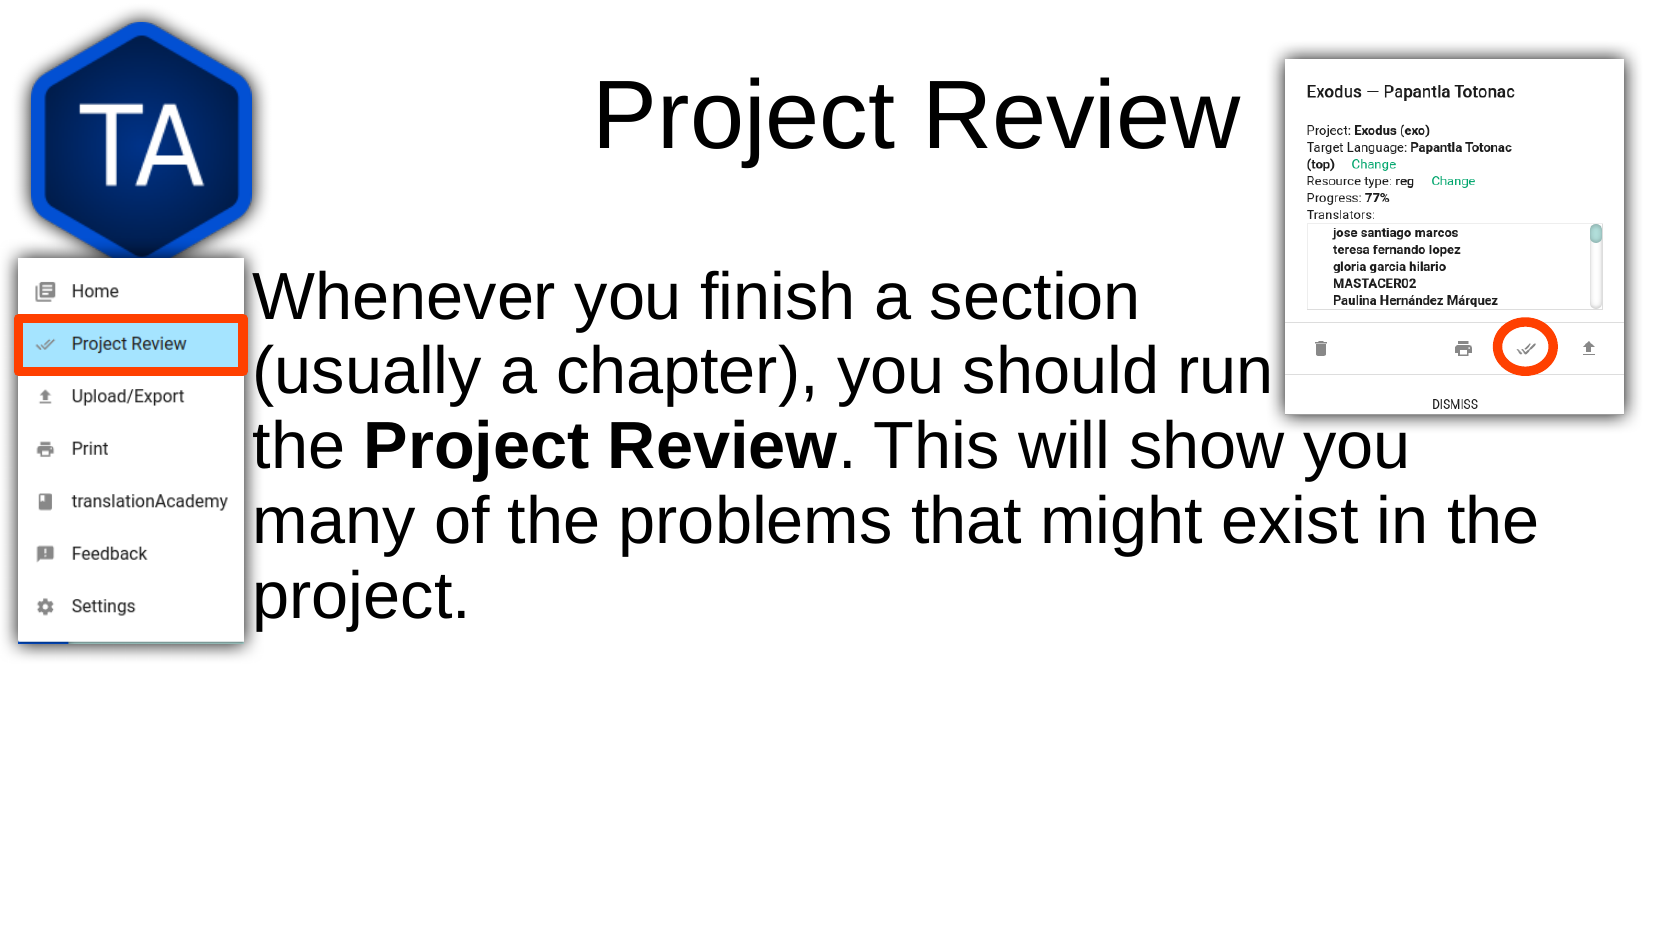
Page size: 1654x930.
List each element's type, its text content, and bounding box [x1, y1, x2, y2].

picture [18, 376, 244, 644]
title Project Review [263, 37, 1571, 193]
picture [23, 323, 238, 367]
picture [1285, 59, 1624, 415]
list Whenever you finish a section (usually a chapter), you should run the Project Review. This will show you many of the problems that might exist in the project. [252, 258, 1571, 757]
picture [18, 22, 252, 314]
